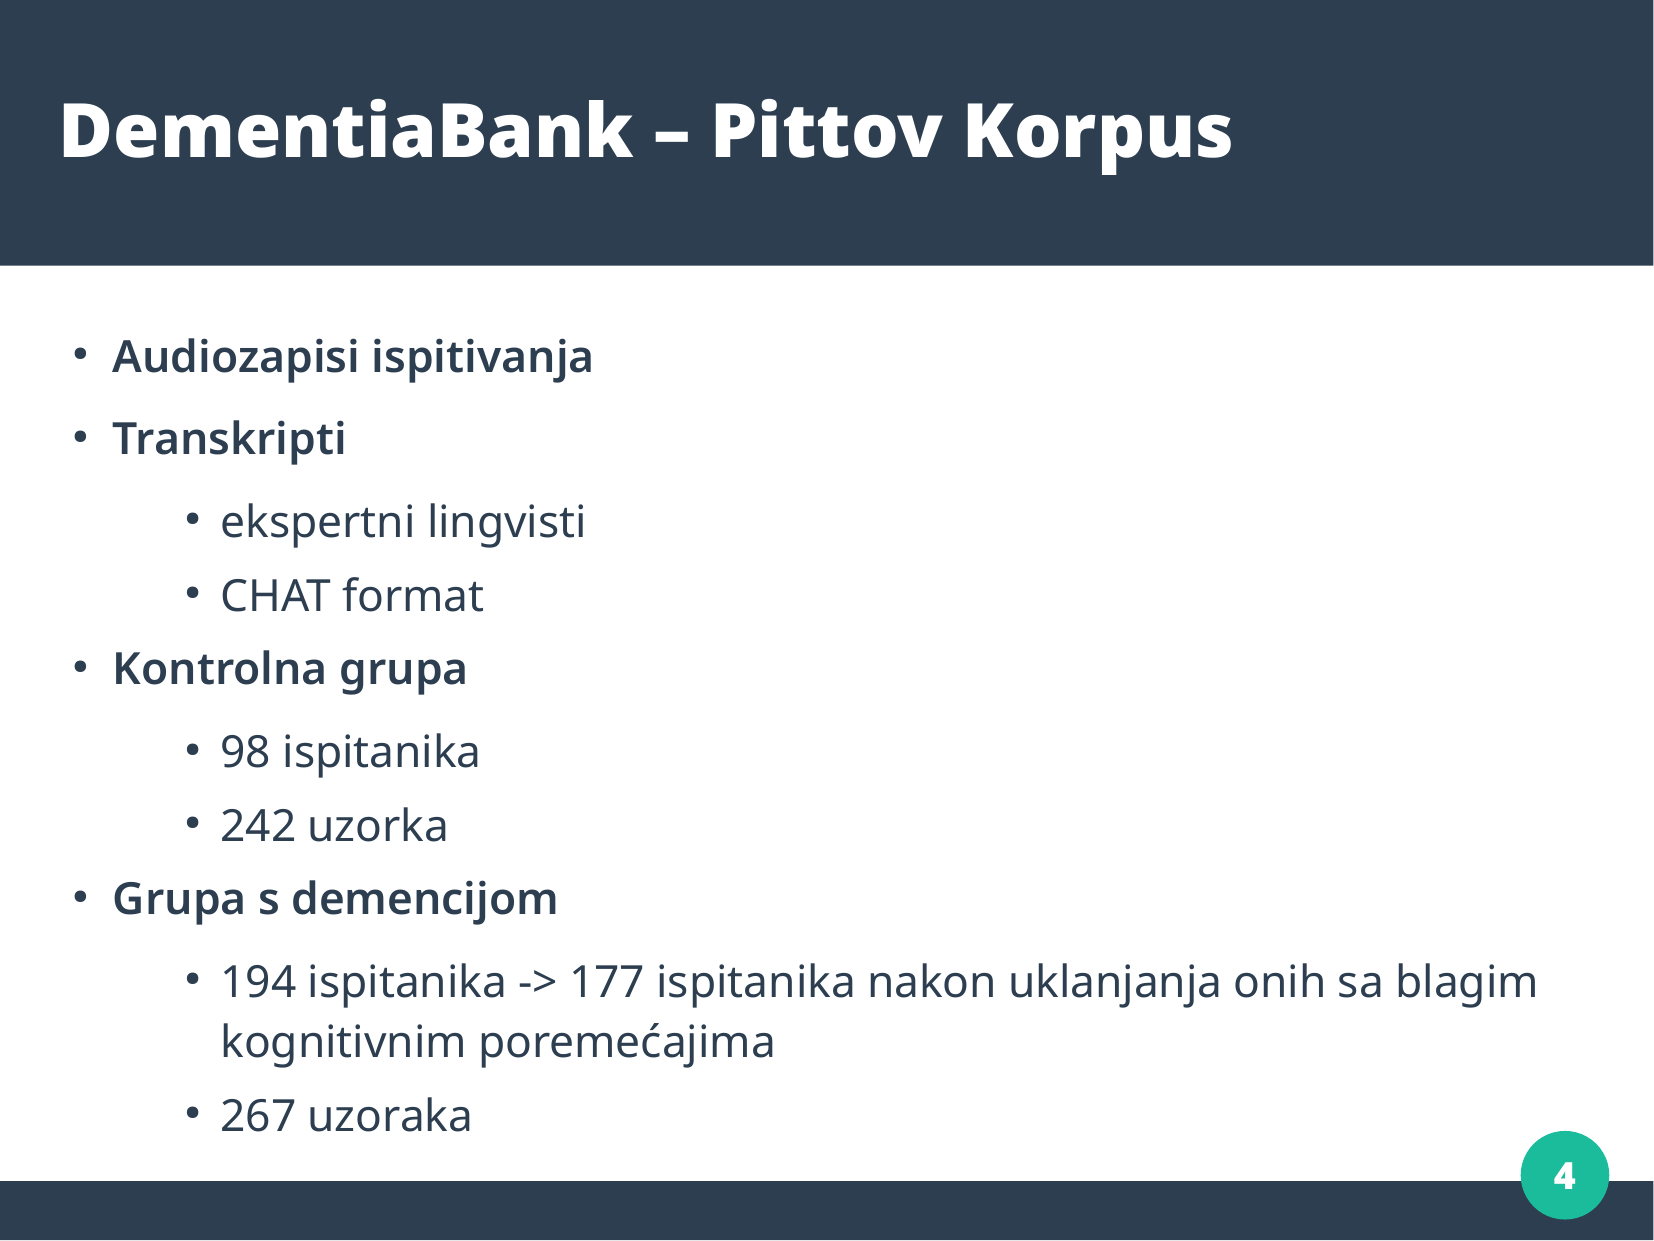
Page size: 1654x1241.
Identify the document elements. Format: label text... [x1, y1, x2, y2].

title DementiaBank – Pittov Korpus [59, 49, 1595, 207]
list Audiozapisi ispitivanja Transkripti ekspertni lingvisti CHAT format Kontrolna grupa 98 ispitanika 242 uzorka Grupa s demencijom 194 ispitanika -> 177 ispitanika nakon uklanjanja onih sa blagim kognitivnim poremećajima 267 uzoraka [59, 324, 1595, 1152]
